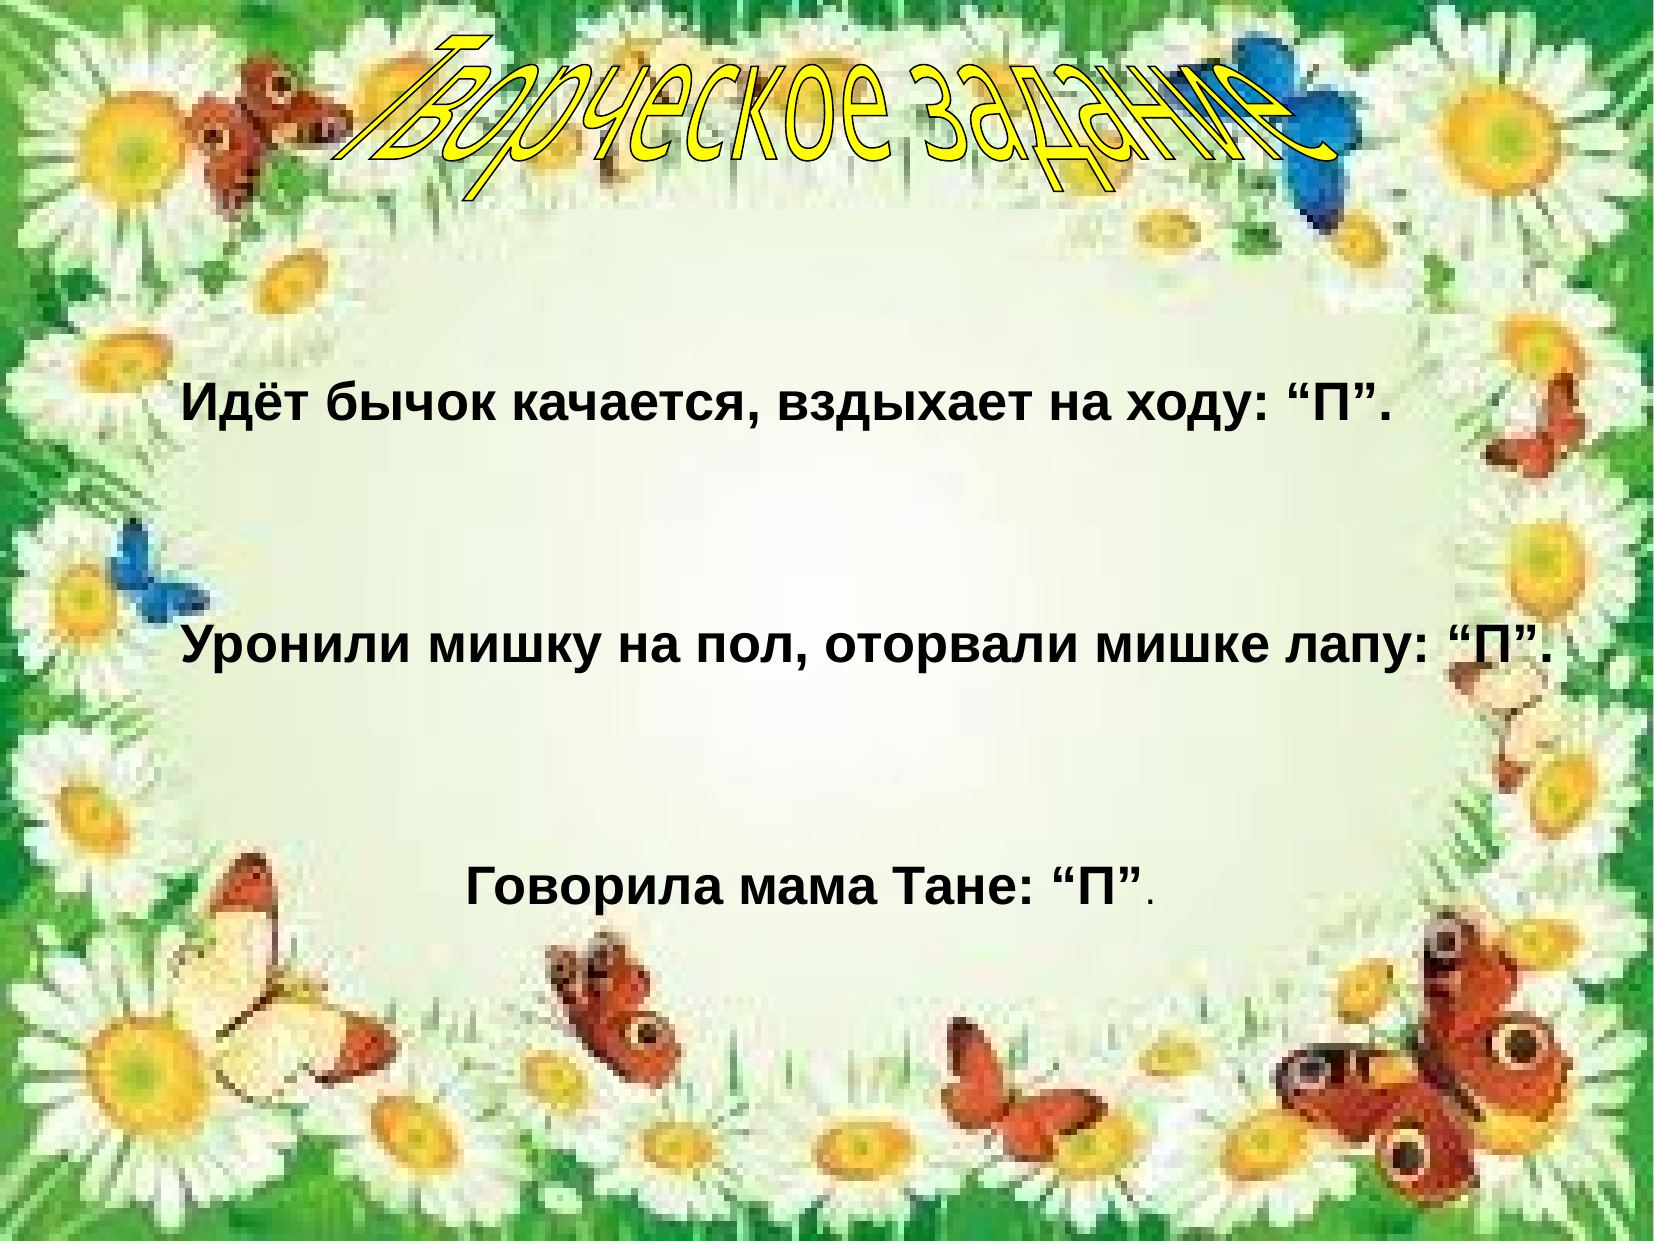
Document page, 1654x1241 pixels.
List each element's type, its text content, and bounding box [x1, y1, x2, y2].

text_box Творческое задание [1009, 66, 1116, 192]
picture [0, 0, 1654, 1241]
text_box Творческое задание [630, 64, 692, 161]
text_box Творческое задание [1095, 66, 1215, 160]
text_box Творческое задание [1054, 64, 1149, 161]
text_box Творческое задание [1148, 66, 1283, 160]
text_box Творческое задание [687, 64, 741, 161]
text_box Идёт бычок качается, вздыхает на ходу: “П”. Уронили мишку на пол, оторвали мишке лапу: “П”. Говорила мама Тане: “П”. [165, 363, 1571, 984]
text_box Творческое задание [843, 64, 891, 161]
text_box Творческое задание [731, 66, 786, 160]
text_box Творческое задание [369, 66, 491, 160]
text_box Творческое задание [957, 64, 1029, 161]
text_box Творческое задание [462, 64, 592, 201]
text_box Творческое задание [442, 64, 539, 161]
text_box Творческое задание [331, 35, 493, 160]
text_box Творческое задание [583, 66, 650, 160]
text_box Творческое задание [785, 64, 834, 161]
text_box Творческое задание [1212, 64, 1338, 161]
text_box Творческое задание [909, 64, 967, 161]
